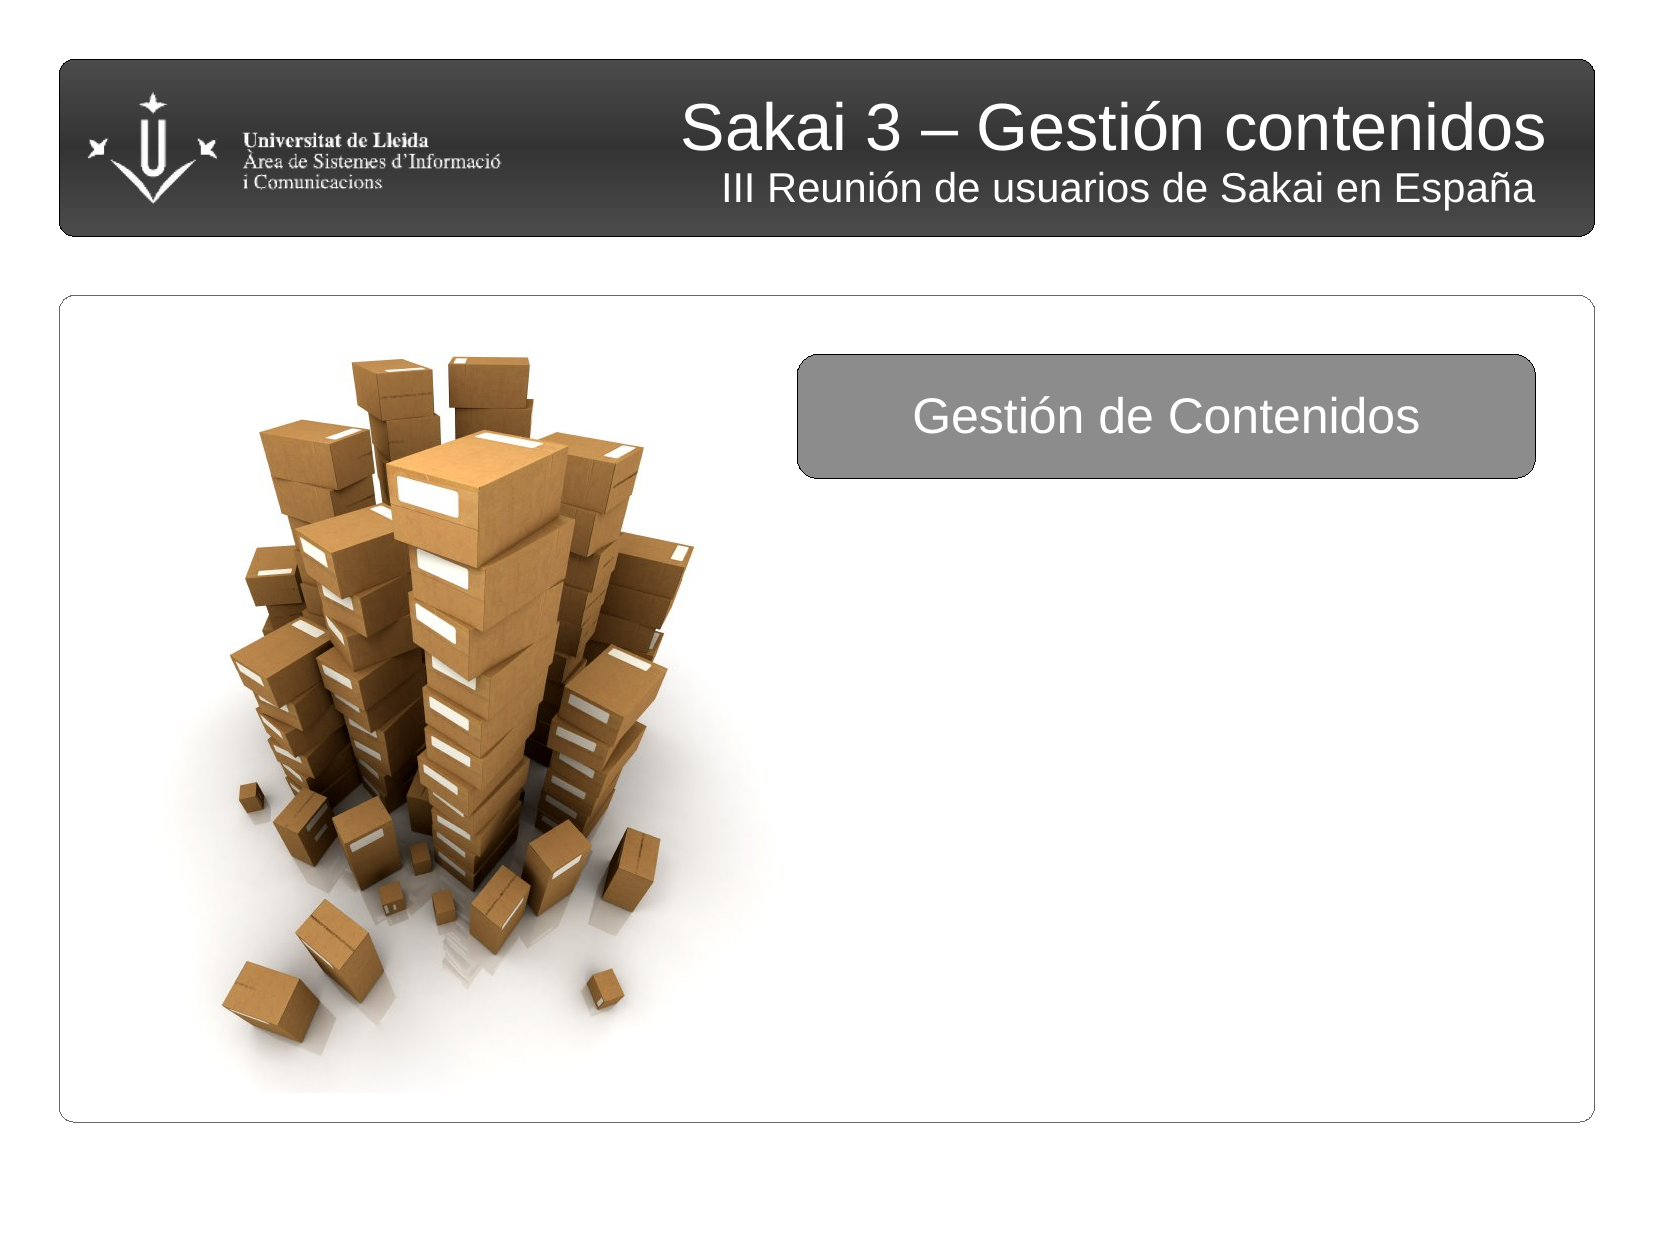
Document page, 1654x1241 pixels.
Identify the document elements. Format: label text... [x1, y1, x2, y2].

picture [147, 335, 780, 1093]
picture [64, 75, 530, 225]
title Sakai 3 – Gestión contenidos III Reunión de usuarios de Sakai en España [501, 76, 1548, 225]
text_box Gestión de Contenidos [797, 354, 1536, 479]
